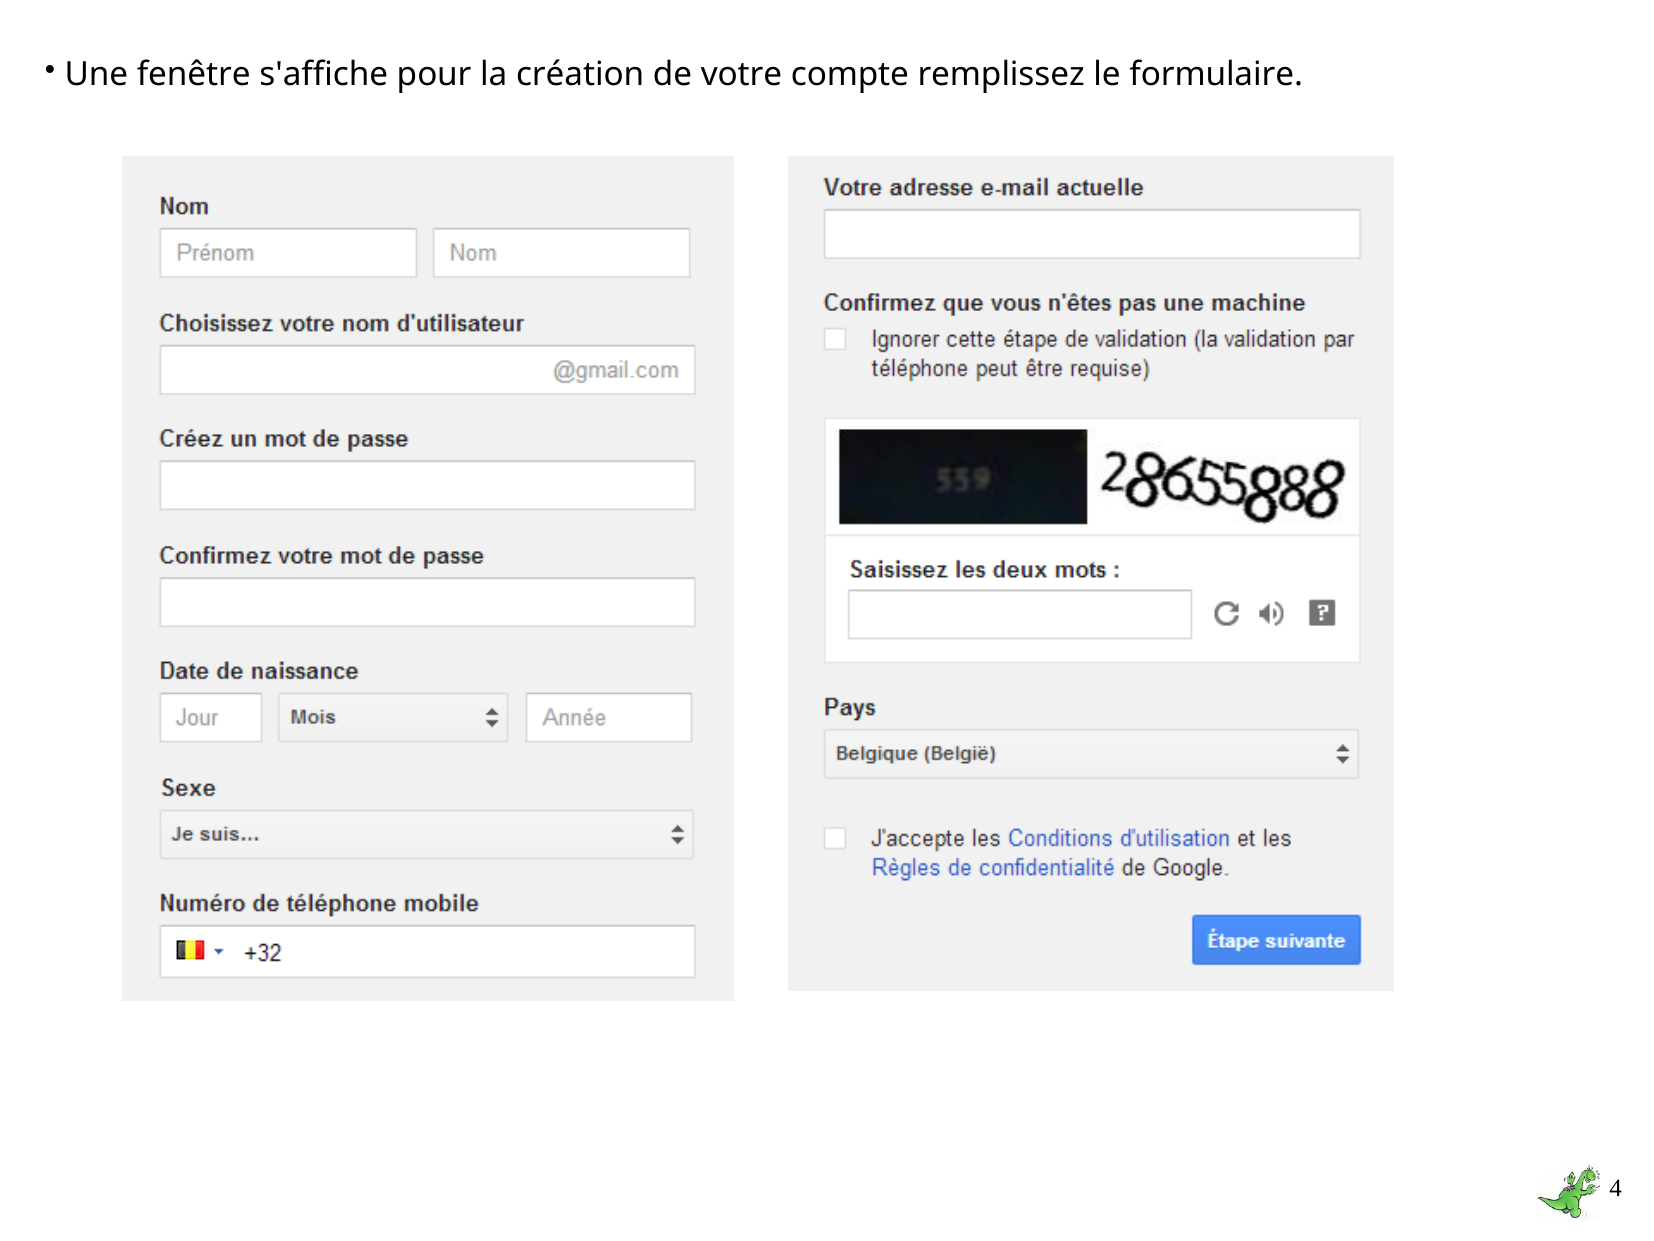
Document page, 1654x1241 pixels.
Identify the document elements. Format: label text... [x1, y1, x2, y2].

picture [122, 156, 734, 1001]
text_box 4 [1600, 1167, 1637, 1211]
text_box Une fenêtre s'affiche pour la création de votre compte remplissez le formulaire. [29, 64, 1565, 127]
picture [788, 156, 1394, 991]
picture [1536, 1163, 1600, 1220]
